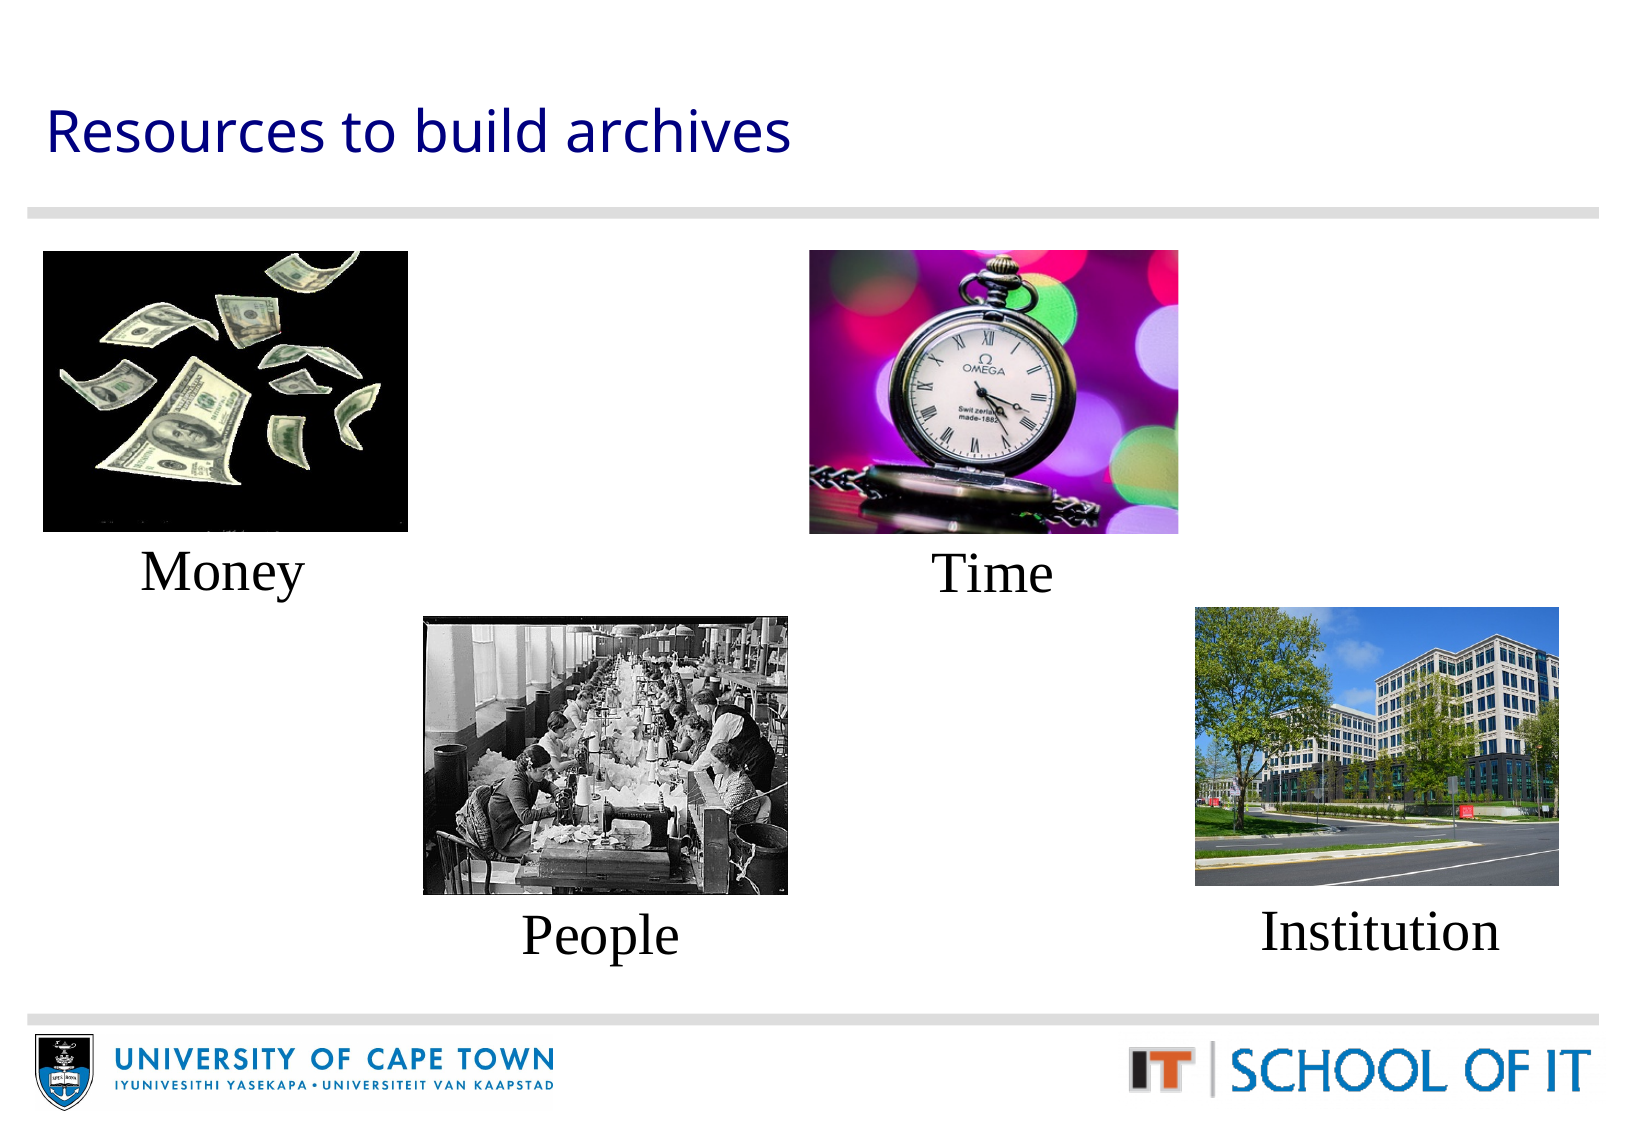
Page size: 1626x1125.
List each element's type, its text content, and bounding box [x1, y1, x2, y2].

picture [1118, 1030, 1606, 1109]
list Money [47, 537, 400, 621]
picture [43, 251, 408, 532]
picture [423, 616, 788, 895]
picture [1195, 607, 1559, 886]
list Time [811, 540, 1175, 623]
picture [35, 1034, 553, 1111]
list People [427, 902, 775, 986]
list Institution [1208, 898, 1552, 981]
picture [809, 250, 1179, 534]
title Resources to build archives [45, 66, 1583, 194]
